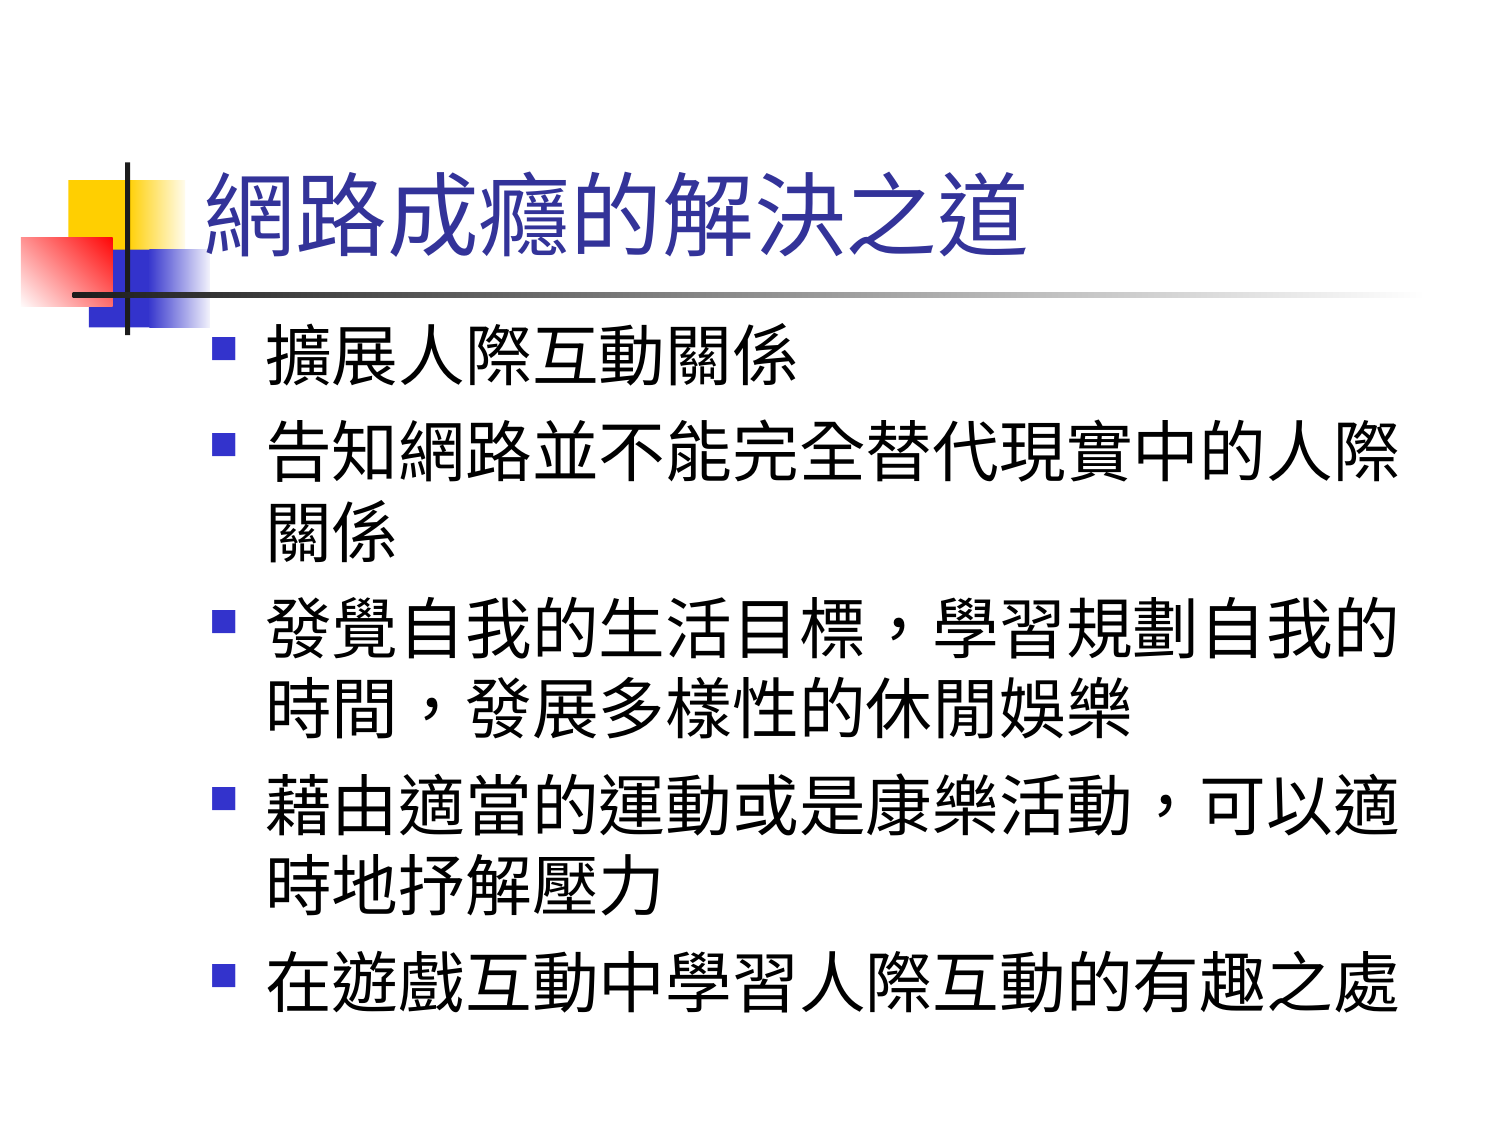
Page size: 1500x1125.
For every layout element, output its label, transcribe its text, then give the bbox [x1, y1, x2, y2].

title 網路成癮的解決之道 [188, 35, 1468, 276]
list 擴展人際互動關係 告知網路並不能完全替代現實中的人際關係 發覺自我的生活目標，學習規劃自我的時間，發展多樣性的休閒娛樂 藉由適當的運動或是康樂活動，可以適時地抒解壓力 在遊戲互動中學習人際互動的有趣之處 [193, 305, 1469, 1101]
